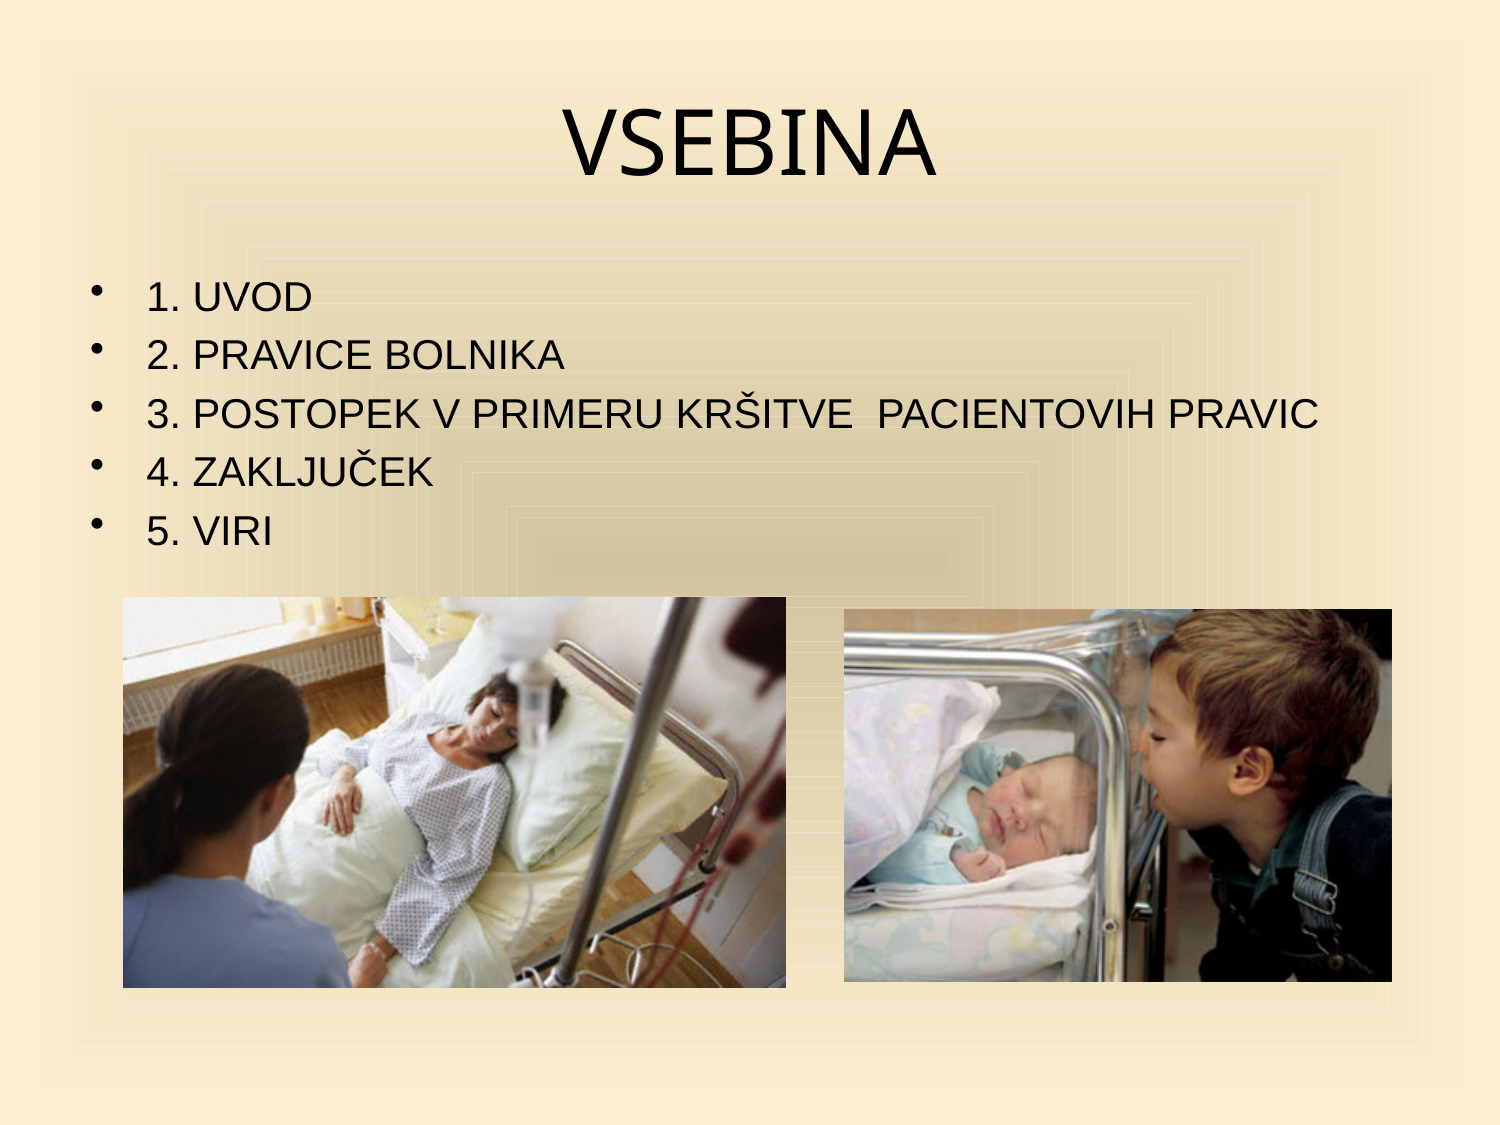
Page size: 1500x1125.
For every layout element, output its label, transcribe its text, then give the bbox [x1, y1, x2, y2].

list 1. UVOD 2. PRAVICE BOLNIKA 3. POSTOPEK V PRIMERU KRŠITVE PACIENTOVIH PRAVIC 4. ZAKLJUČEK 5. VIRI [75, 262, 1425, 1005]
picture [844, 609, 1392, 982]
title VSEBINA [75, 45, 1425, 233]
picture [123, 597, 786, 988]
